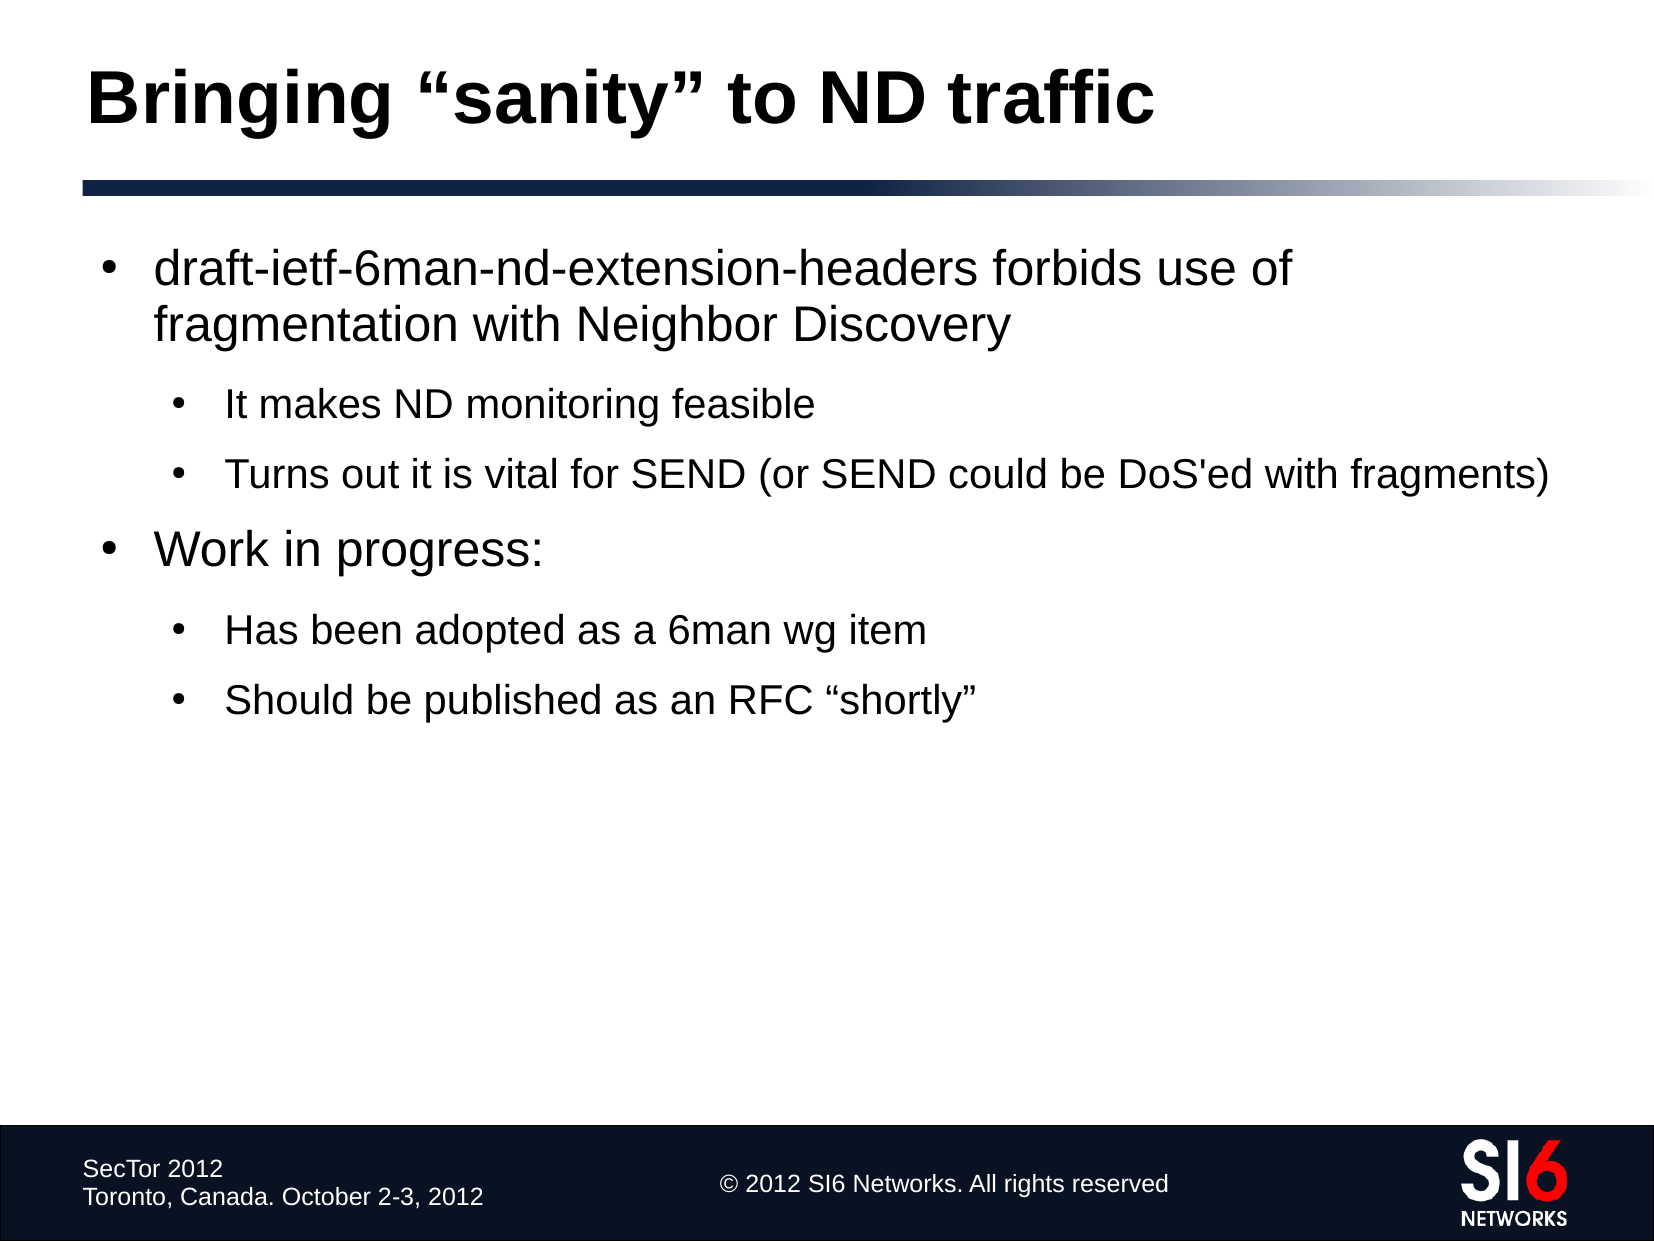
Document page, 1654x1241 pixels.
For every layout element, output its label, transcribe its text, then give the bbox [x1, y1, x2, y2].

picture [1461, 1139, 1567, 1226]
title Bringing “sanity” to ND traffic [86, 30, 1576, 166]
list draft-ietf-6man-nd-extension-headers forbids use of fragmentation with Neighbor Discovery It makes ND monitoring feasible Turns out it is vital for SEND (or SEND could be DoS'ed with fragments) Work in progress: Has been adopted as a 6man wg item Should be published as an RFC “shortly” [82, 240, 1571, 1059]
